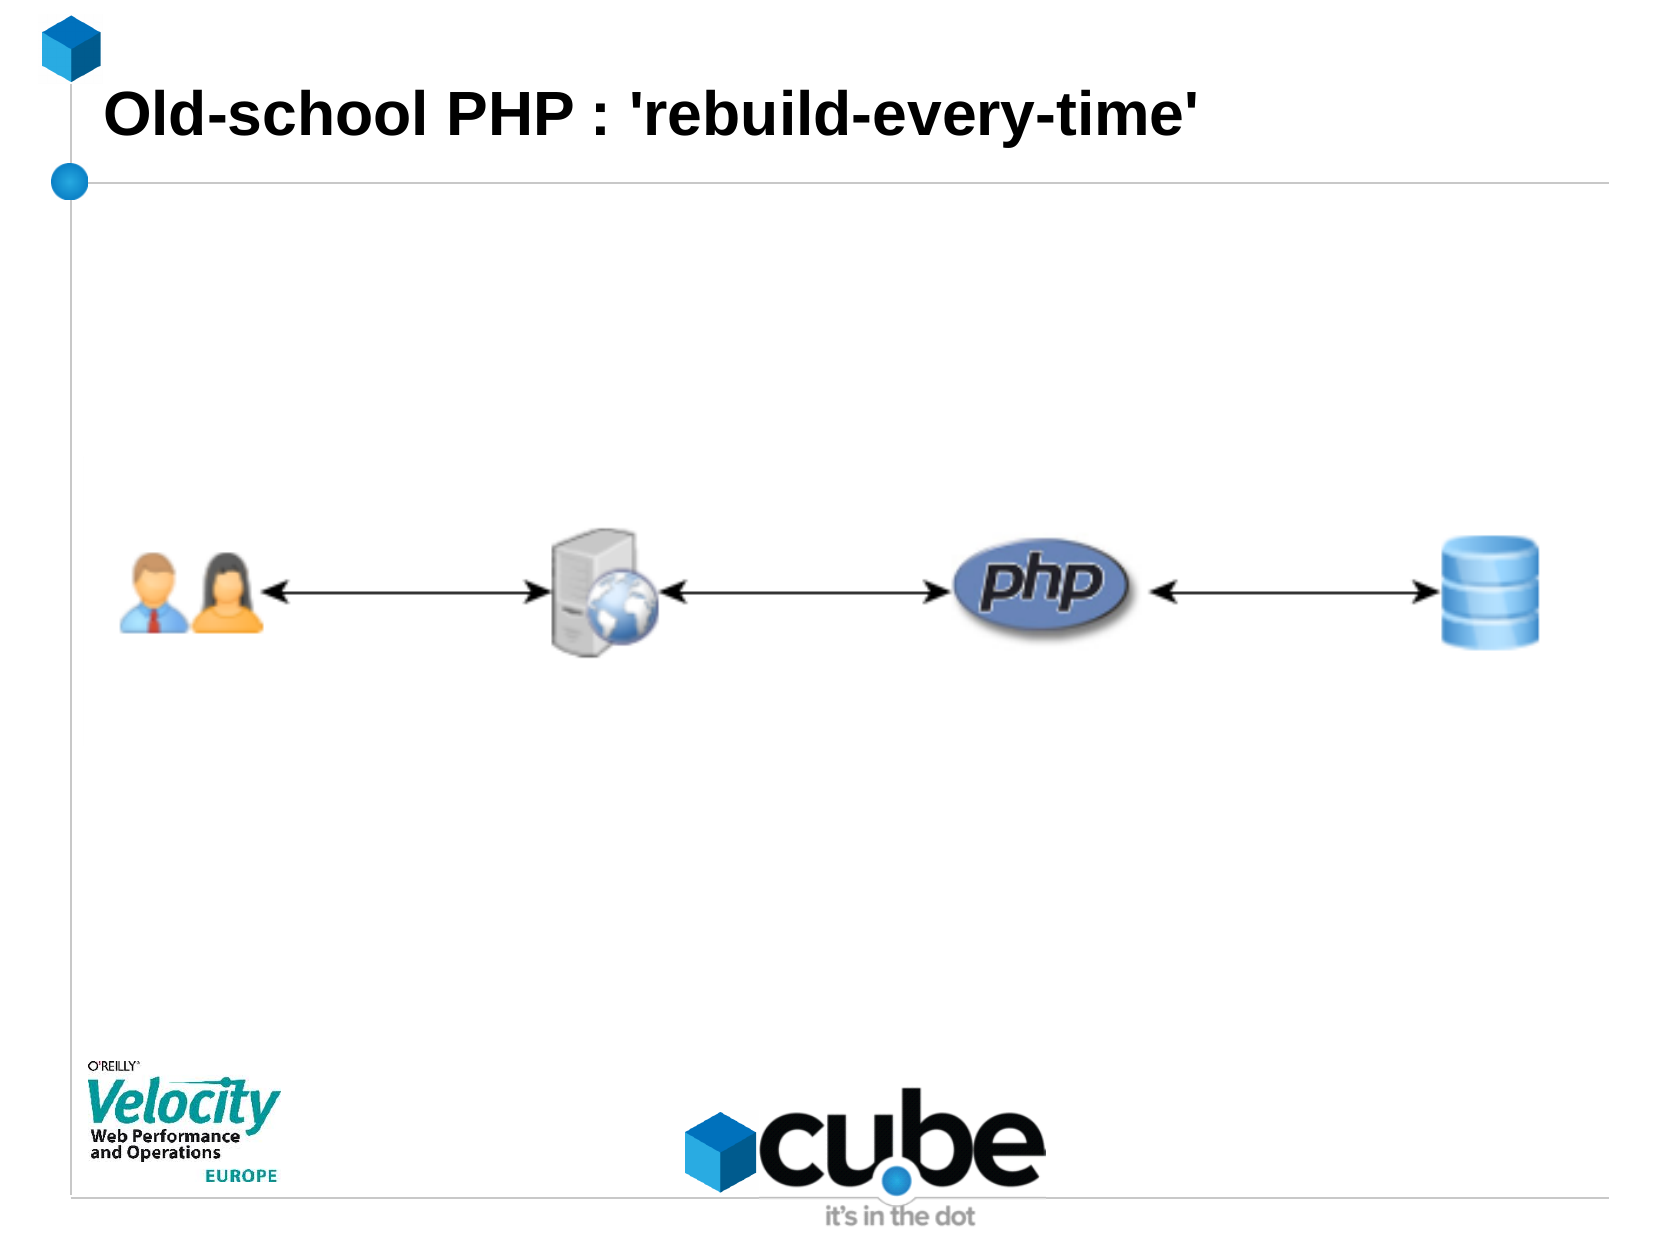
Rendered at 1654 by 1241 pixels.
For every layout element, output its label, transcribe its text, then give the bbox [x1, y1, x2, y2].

picture [82, 456, 1571, 746]
picture [88, 1061, 281, 1182]
title Old-school PHP : 'rebuild-every-time' [103, 49, 1551, 178]
